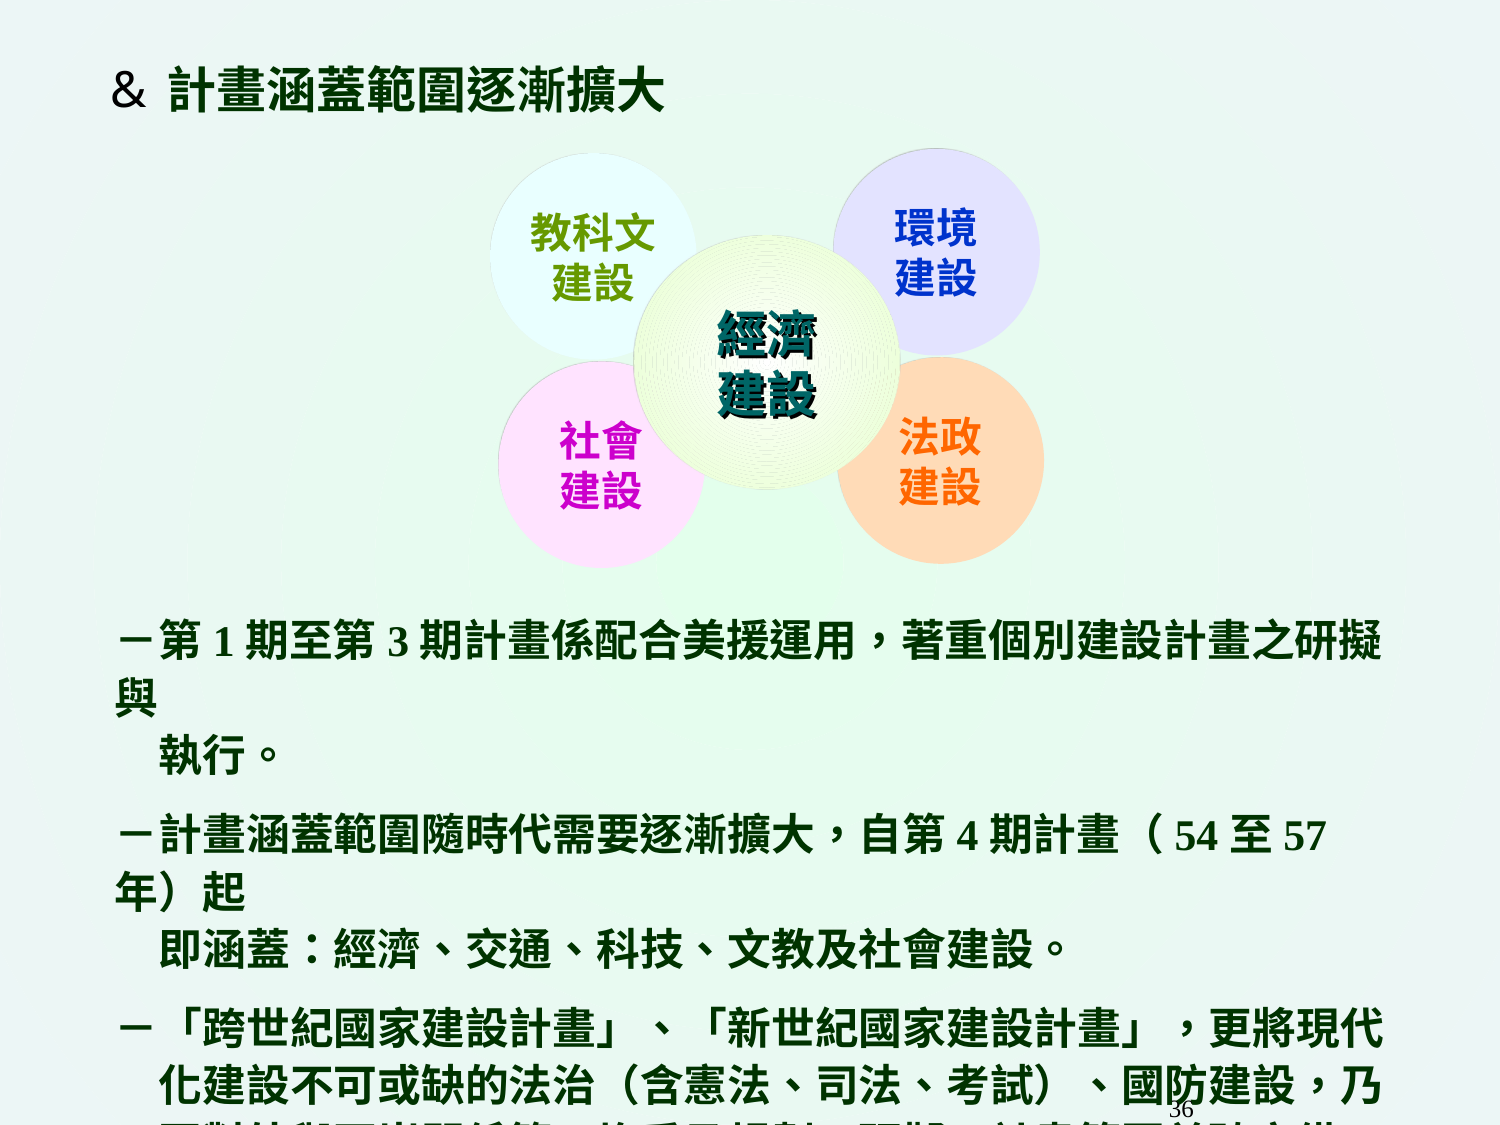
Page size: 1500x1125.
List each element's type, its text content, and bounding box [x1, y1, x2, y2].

text_box 經濟 建設 [633, 235, 901, 490]
text_box 教科文 建設 [490, 153, 697, 360]
text_box [1153, 1055, 1500, 1125]
text_box [1269, 1095, 1277, 1100]
text_box 社會 建設 [498, 361, 705, 568]
text_box 環境 建設 [833, 148, 1040, 356]
text_box －第1期至第3期計畫係配合美援運用，著重個別建設計畫之研擬與 執行。 －計畫涵蓋範圍隨時代需要逐漸擴大，自第4期計畫（54至57年）起 即涵蓋：經濟、交通、科技、文教及社會建設。 －「跨世紀國家建設計畫」、「新世紀國家建設計畫」，更將現代 化建設不可或缺的法治（含憲法、司法、考試）、國防建設，乃 至對外與兩岸關係等，均妥予規劃、研擬，計畫範圍益臻完備。 [100, 599, 1436, 1095]
text_box 計畫涵蓋範圍逐漸擴大 [94, 38, 1412, 126]
text_box 法政 建設 [838, 357, 1045, 564]
